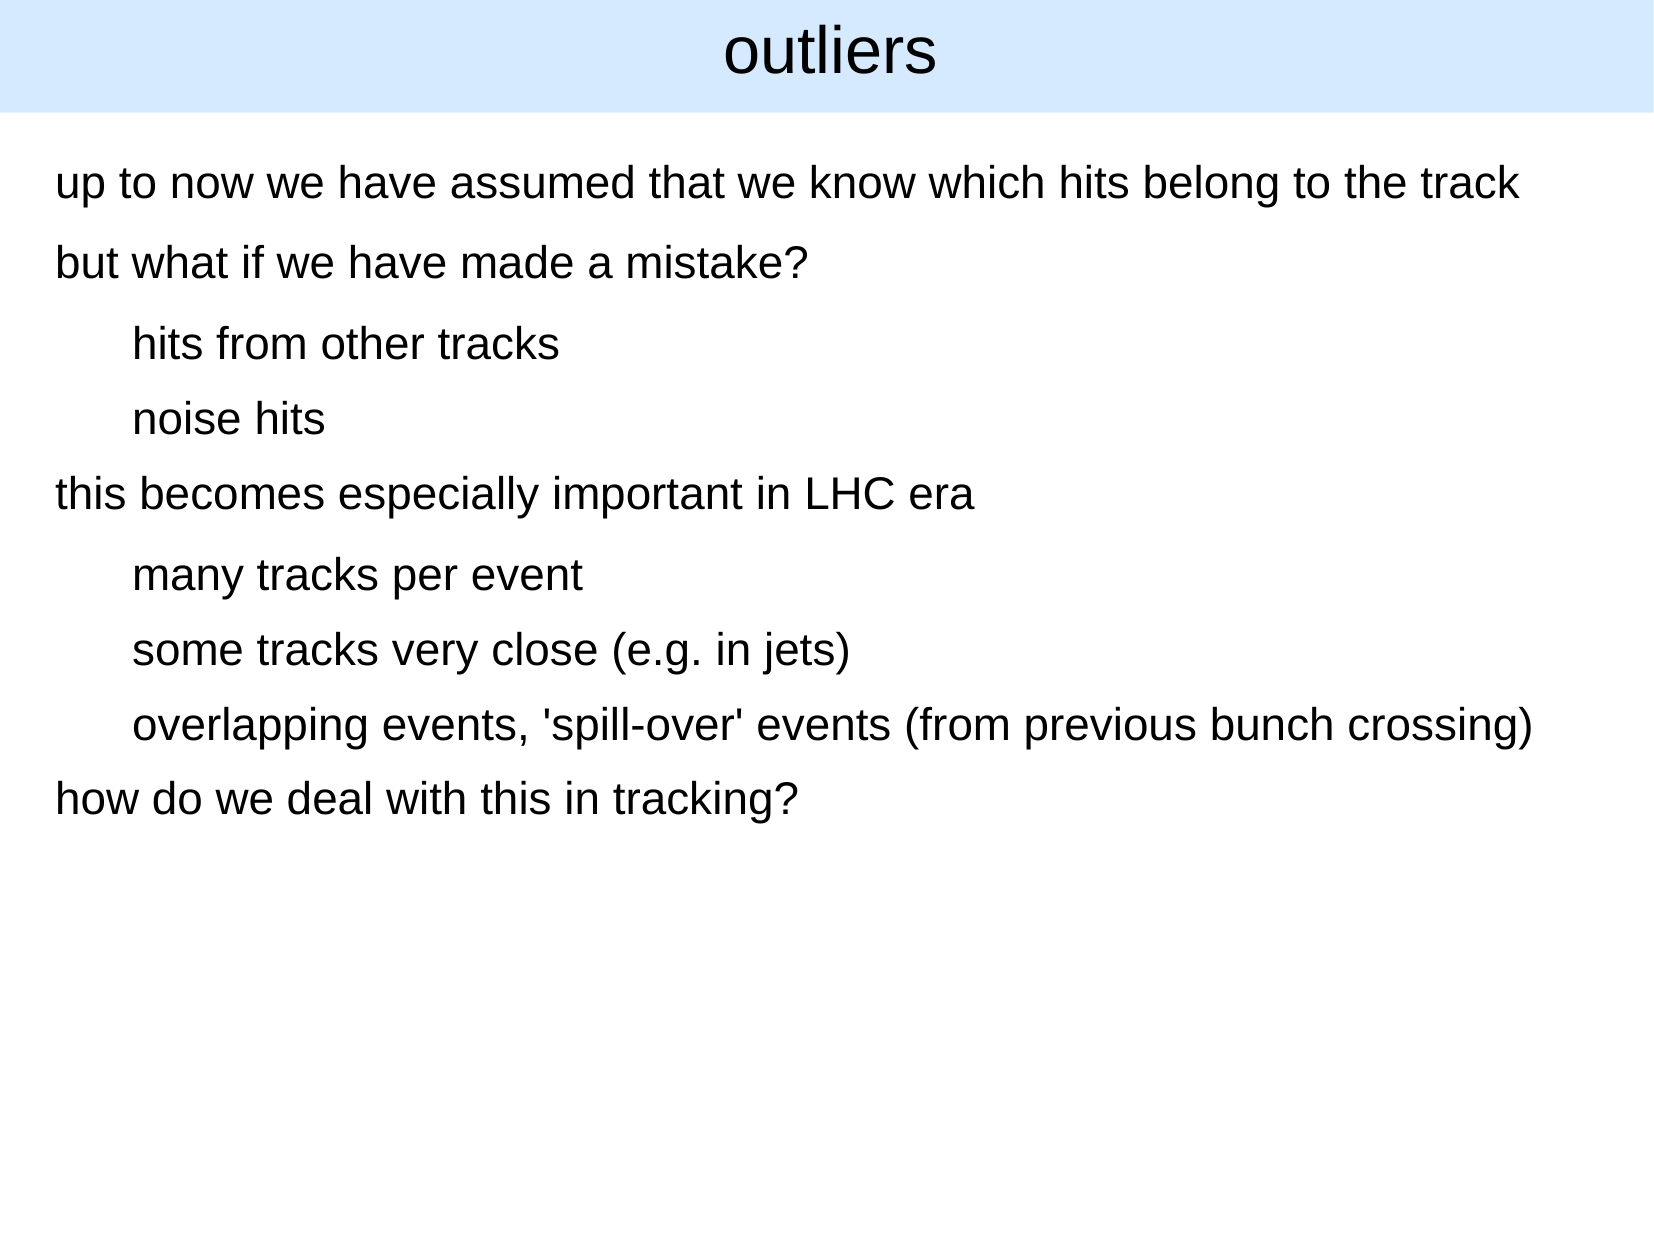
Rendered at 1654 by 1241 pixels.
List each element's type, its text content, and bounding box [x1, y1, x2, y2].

list up to now we have assumed that we know which hits belong to the track but what if we have made a mistake? hits from other tracks noise hits this becomes especially important in LHC era many tracks per event some tracks very close (e.g. in jets) overlapping events, 'spill-over' events (from previous bunch crossing) how do we deal with this in tracking? [37, 156, 1651, 976]
title outliers [86, 0, 1576, 100]
